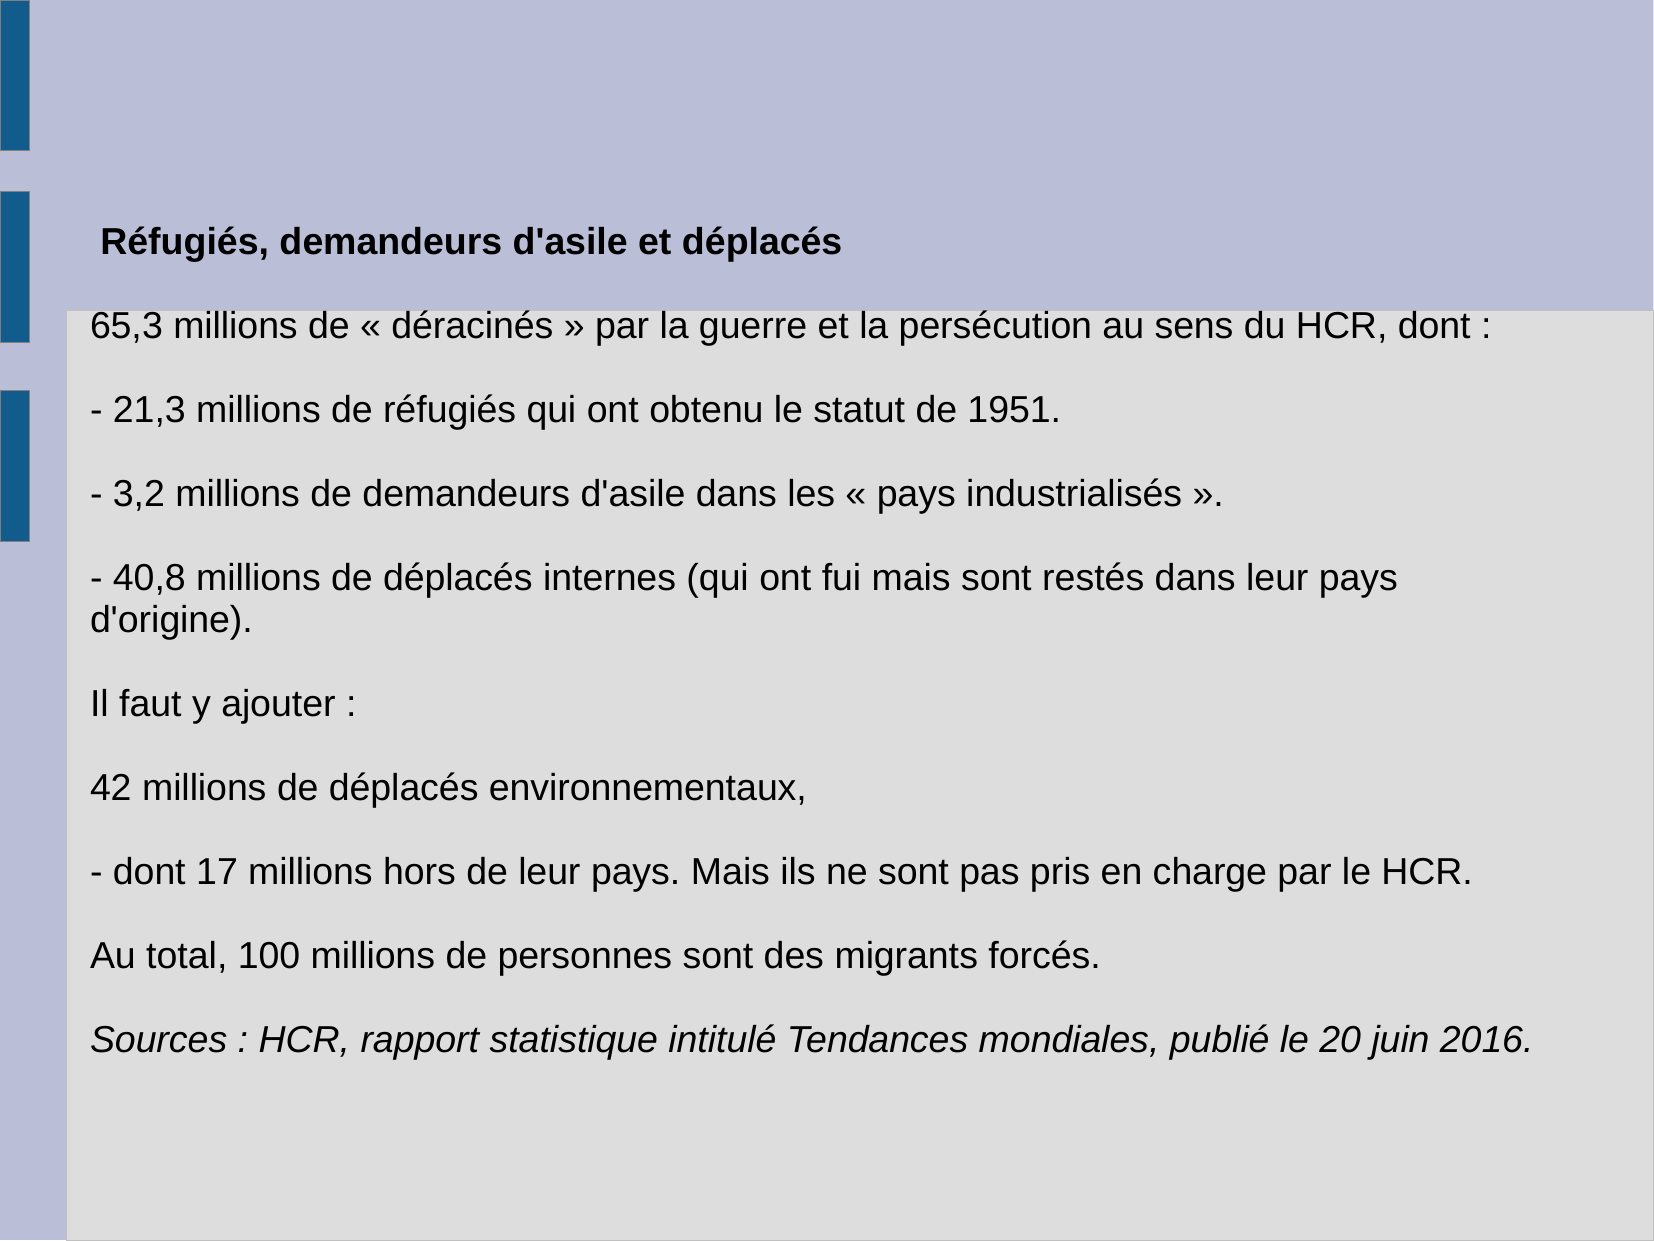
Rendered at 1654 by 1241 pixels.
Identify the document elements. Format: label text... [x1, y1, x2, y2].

text_box Réfugiés, demandeurs d'asile et déplacés 65,3 millions de « déracinés » par la guerre et la persécution au sens du HCR, dont : - 21,3 millions de réfugiés qui ont obtenu le statut de 1951. - 3,2 millions de demandeurs d'asile dans les « pays industrialisés ». - 40,8 millions de déplacés internes (qui ont fui mais sont restés dans leur pays d'origine). Il faut y ajouter : 42 millions de déplacés environnementaux, - dont 17 millions hors de leur pays. Mais ils ne sont pas pris en charge par le HCR. Au total, 100 millions de personnes sont des migrants forcés. Sources : HCR, rapport statistique intitulé Tendances mondiales, publié le 20 juin 2016. [75, 213, 1587, 1028]
